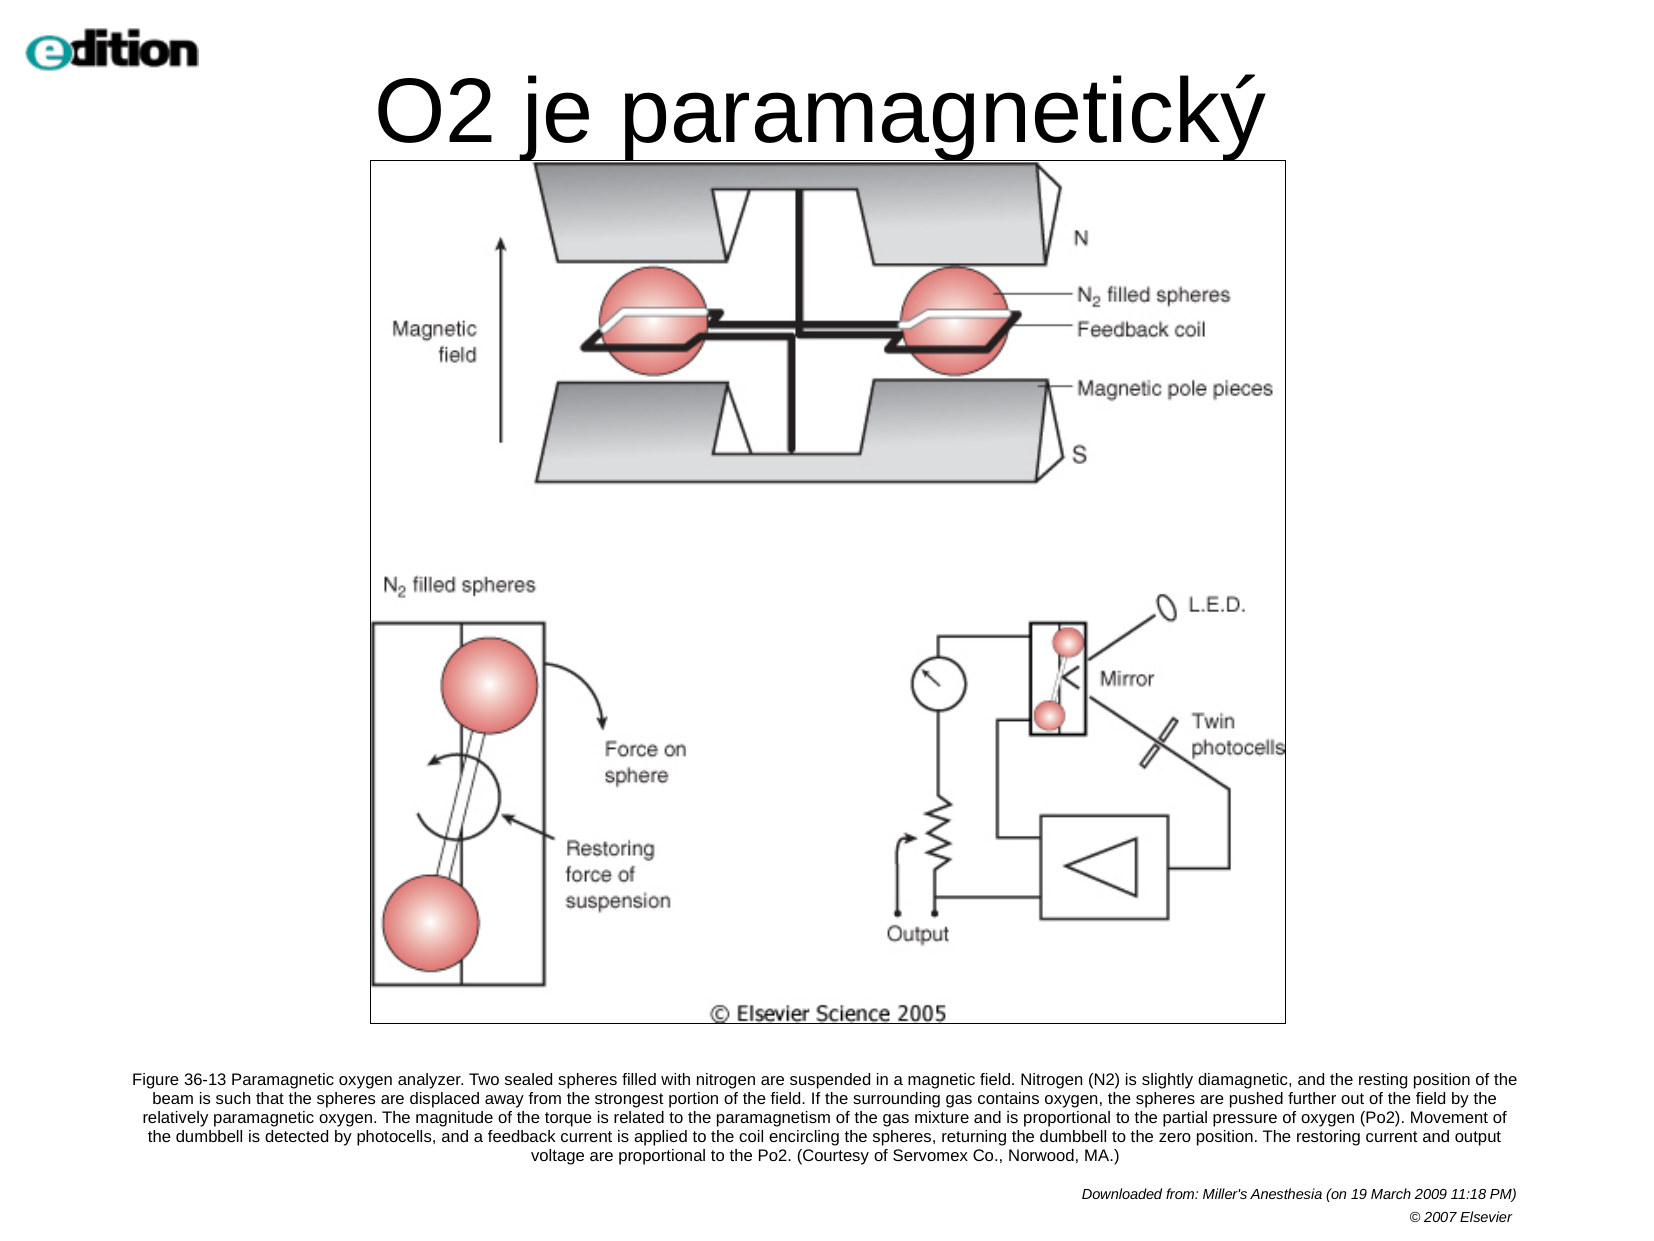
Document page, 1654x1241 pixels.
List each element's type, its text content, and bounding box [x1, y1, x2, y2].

text_box © 2007 Elsevier [723, 1201, 1531, 1234]
text_box Downloaded from: Miller's Anesthesia (on 19 March 2009 11:18 PM) [724, 1178, 1532, 1211]
title O2 je paramagnetický [76, 14, 1565, 207]
text_box Figure 36-13 Paramagnetic oxygen analyzer. Two sealed spheres filled with nitrogen are suspended in a magnetic field. Nitrogen (N2) is slightly diamagnetic, and the resting position of the beam is such that the spheres are displaced away from the strongest portion of the field. If the surrounding gas contains oxygen, the spheres are pushed further out of the field by the relatively paramagnetic oxygen. The magnitude of the torque is related to the paramagnetism of the gas mixture and is proportional to the partial pressure of oxygen (Po2). Movement of the dumbbell is detected by photocells, and a feedback current is applied to the coil encircling the spheres, returning the dumbbell to the zero position. The restoring current and output voltage are proportional to the Po2. (Courtesy of Servomex Co., Norwood, MA.) [116, 1062, 1536, 1173]
picture [371, 207, 1285, 1023]
picture [19, 20, 76, 78]
